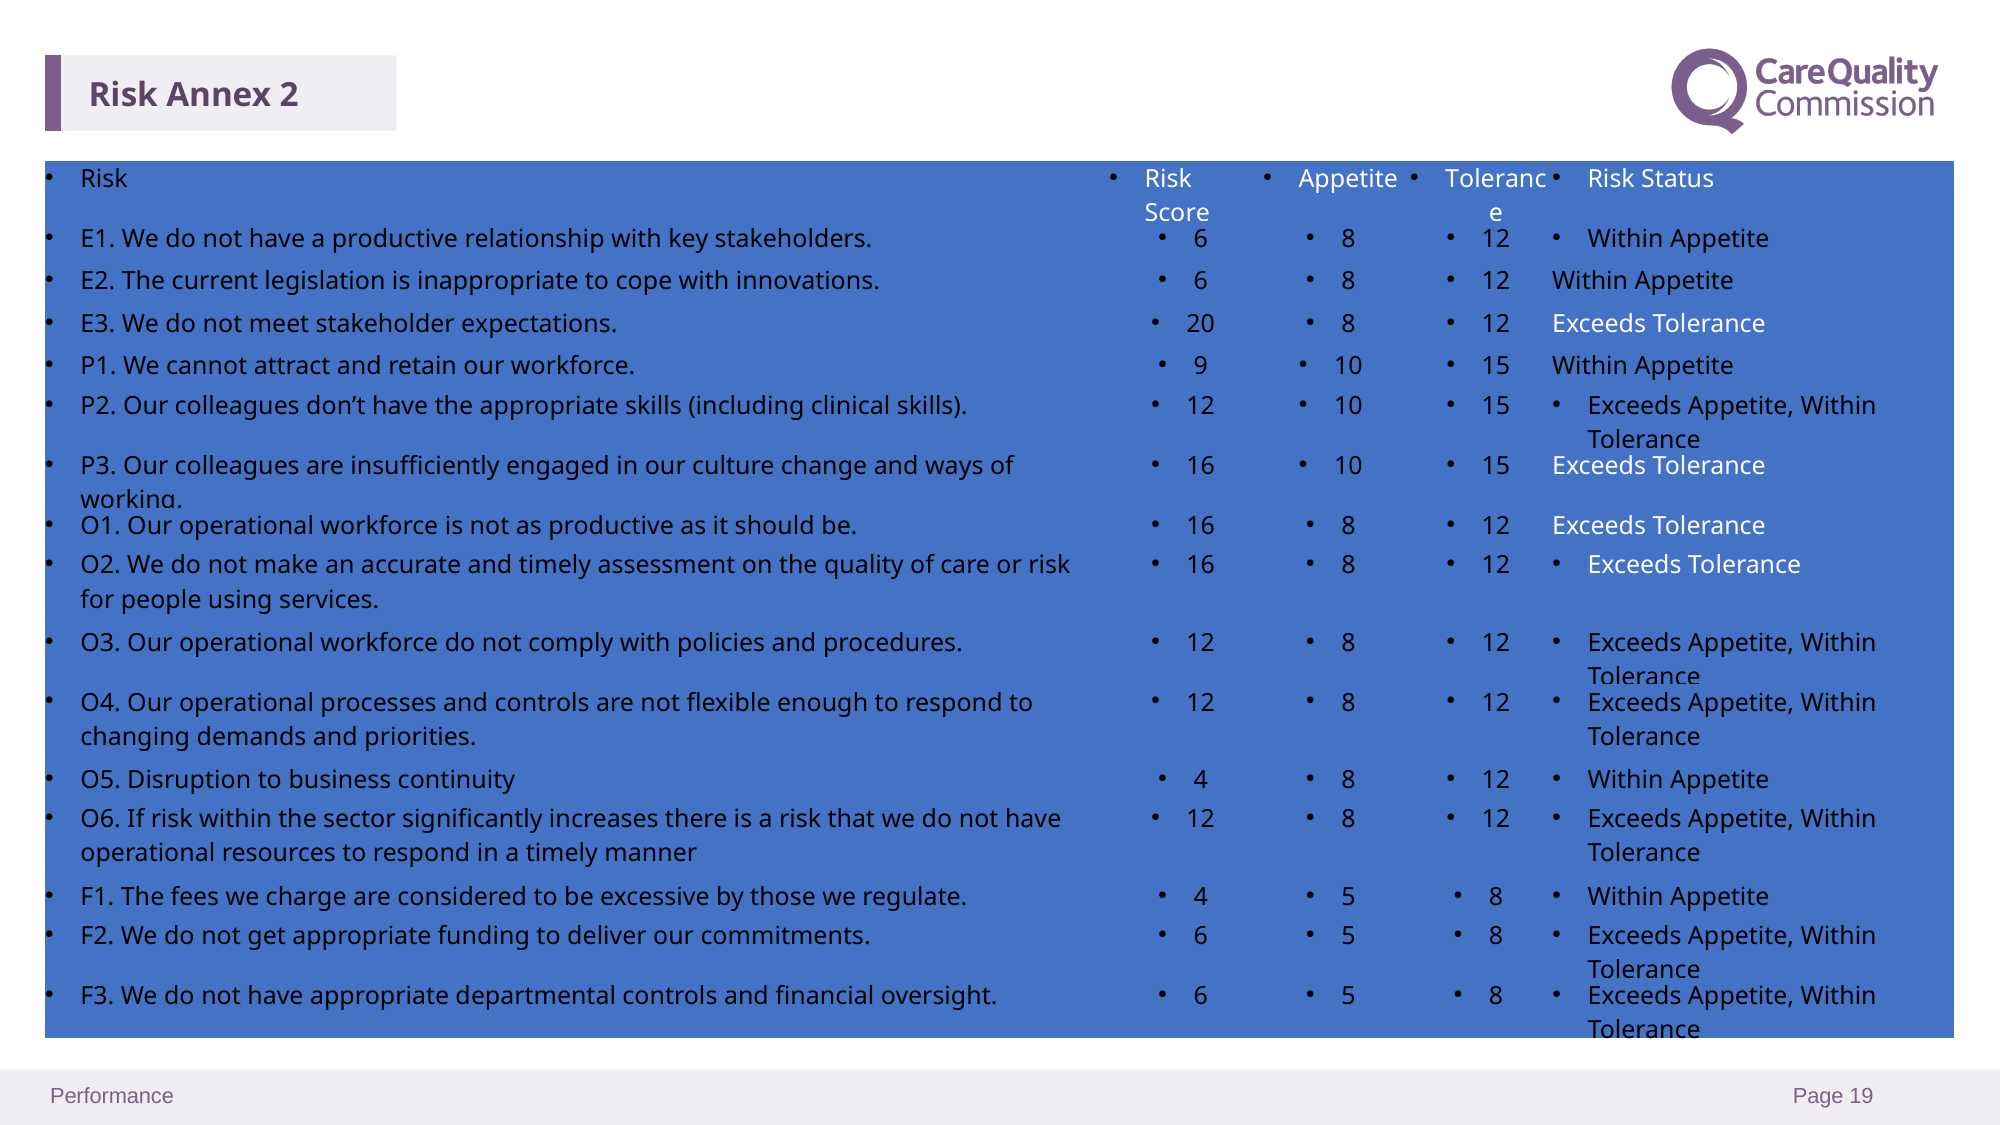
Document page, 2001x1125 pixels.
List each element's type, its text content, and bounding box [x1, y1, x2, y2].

table_cell 12 [1109, 684, 1257, 762]
table_cell 8 [1257, 221, 1404, 263]
text_box [45, 55, 396, 131]
table_cell Exceeds Appetite, Within Tolerance [1552, 684, 1954, 762]
table_cell 5 [1257, 918, 1404, 978]
table_cell 8 [1404, 918, 1552, 978]
table_cell 4 [1109, 878, 1257, 918]
table_cell Within Appetite [1552, 221, 1954, 263]
table_cell O5. Disruption to business continuity [45, 762, 1109, 801]
table_cell Exceeds Appetite, Within Tolerance [1552, 388, 1954, 448]
table_cell 12 [1404, 762, 1552, 801]
table_header Risk [45, 161, 1109, 221]
table_cell 12 [1109, 388, 1257, 448]
text_box [0, 1070, 2000, 1125]
table_cell 6 [1109, 263, 1257, 306]
table_cell Within Appetite [1552, 762, 1954, 801]
table_cell 8 [1257, 684, 1404, 762]
table_cell 5 [1257, 878, 1404, 918]
table_cell 6 [1109, 918, 1257, 978]
table_cell 16 [1109, 508, 1257, 547]
table_header Appetite [1257, 161, 1404, 221]
table_cell E2. The current legislation is inappropriate to cope with innovations. [45, 263, 1109, 306]
table_cell 12 [1404, 801, 1552, 878]
table_cell 12 [1404, 508, 1552, 547]
table_cell 10 [1257, 348, 1404, 388]
table_cell Exceeds Appetite, Within Tolerance [1552, 801, 1954, 878]
table_cell Exceeds Appetite, Within Tolerance [1552, 624, 1954, 684]
table_cell 10 [1257, 448, 1404, 508]
table_cell 12 [1109, 801, 1257, 878]
table_cell 12 [1404, 547, 1552, 624]
table_cell F1. The fees we charge are considered to be excessive by those we regulate. [45, 878, 1109, 918]
table_cell O2. We do not make an accurate and timely assessment on the quality of care or risk for people using services. [45, 547, 1109, 624]
table_cell 8 [1257, 306, 1404, 348]
table_cell O1. Our operational workforce is not as productive as it should be. [45, 508, 1109, 547]
table_cell 15 [1404, 448, 1552, 508]
table_cell 4 [1109, 762, 1257, 801]
table_cell 5 [1257, 978, 1404, 1038]
table_cell 12 [1404, 306, 1552, 348]
table_cell Within Appetite [1552, 348, 1954, 388]
table_cell Within Appetite [1552, 263, 1954, 306]
table_cell 16 [1109, 547, 1257, 624]
table_cell 15 [1404, 388, 1552, 448]
table_cell 8 [1257, 801, 1404, 878]
table_cell O4. Our operational processes and controls are not flexible enough to respond to changing demands and priorities. [45, 684, 1109, 762]
table_cell 8 [1257, 762, 1404, 801]
table_cell F2. We do not get appropriate funding to deliver our commitments. [45, 918, 1109, 978]
title Risk Annex 2 [73, 65, 340, 122]
table_cell P1. We cannot attract and retain our workforce. [45, 348, 1109, 388]
table_cell E1. We do not have a productive relationship with key stakeholders. [45, 221, 1109, 263]
table_cell 10 [1257, 388, 1404, 448]
table_cell 8 [1257, 508, 1404, 547]
table_cell 12 [1404, 624, 1552, 684]
table_cell P3. Our colleagues are insufficiently engaged in our culture change and ways of working. [45, 448, 1109, 508]
table_cell 15 [1404, 348, 1552, 388]
table_cell E3. We do not meet stakeholder expectations. [45, 306, 1109, 348]
table_cell 16 [1109, 448, 1257, 508]
table_cell Within Appetite [1552, 878, 1954, 918]
table_cell 12 [1404, 263, 1552, 306]
table_header Risk Status [1552, 161, 1954, 221]
table_header Risk Score [1109, 161, 1257, 221]
table_cell Exceeds Tolerance [1552, 508, 1954, 547]
table_header Tolerance [1404, 161, 1552, 221]
text_box Page 19 [1777, 1073, 1961, 1117]
table_cell 12 [1109, 624, 1257, 684]
table_cell 12 [1404, 684, 1552, 762]
table_cell Exceeds Tolerance [1552, 306, 1954, 348]
table_cell 8 [1404, 878, 1552, 918]
table_cell Exceeds Tolerance [1552, 547, 1954, 624]
table_cell 8 [1404, 978, 1552, 1038]
text_box Performance [35, 1073, 218, 1117]
table_cell Exceeds Appetite, Within Tolerance [1552, 978, 1954, 1038]
table_cell 9 [1109, 348, 1257, 388]
table_cell F3. We do not have appropriate departmental controls and financial oversight. [45, 978, 1109, 1038]
table_cell O3. Our operational workforce do not comply with policies and procedures. [45, 624, 1109, 684]
picture [1671, 48, 1939, 134]
table_cell 20 [1109, 306, 1257, 348]
table_cell Exceeds Appetite, Within Tolerance [1552, 918, 1954, 978]
table_cell 6 [1109, 221, 1257, 263]
table_cell 8 [1257, 624, 1404, 684]
table_cell P2. Our colleagues don’t have the appropriate skills (including clinical skills). [45, 388, 1109, 448]
table_cell 8 [1257, 263, 1404, 306]
table_cell O6. If risk within the sector significantly increases there is a risk that we do not have operational resources to respond in a timely manner [45, 801, 1109, 878]
table_cell Exceeds Tolerance [1552, 448, 1954, 508]
table_cell 6 [1109, 978, 1257, 1038]
table_cell 12 [1404, 221, 1552, 263]
table_cell 8 [1257, 547, 1404, 624]
